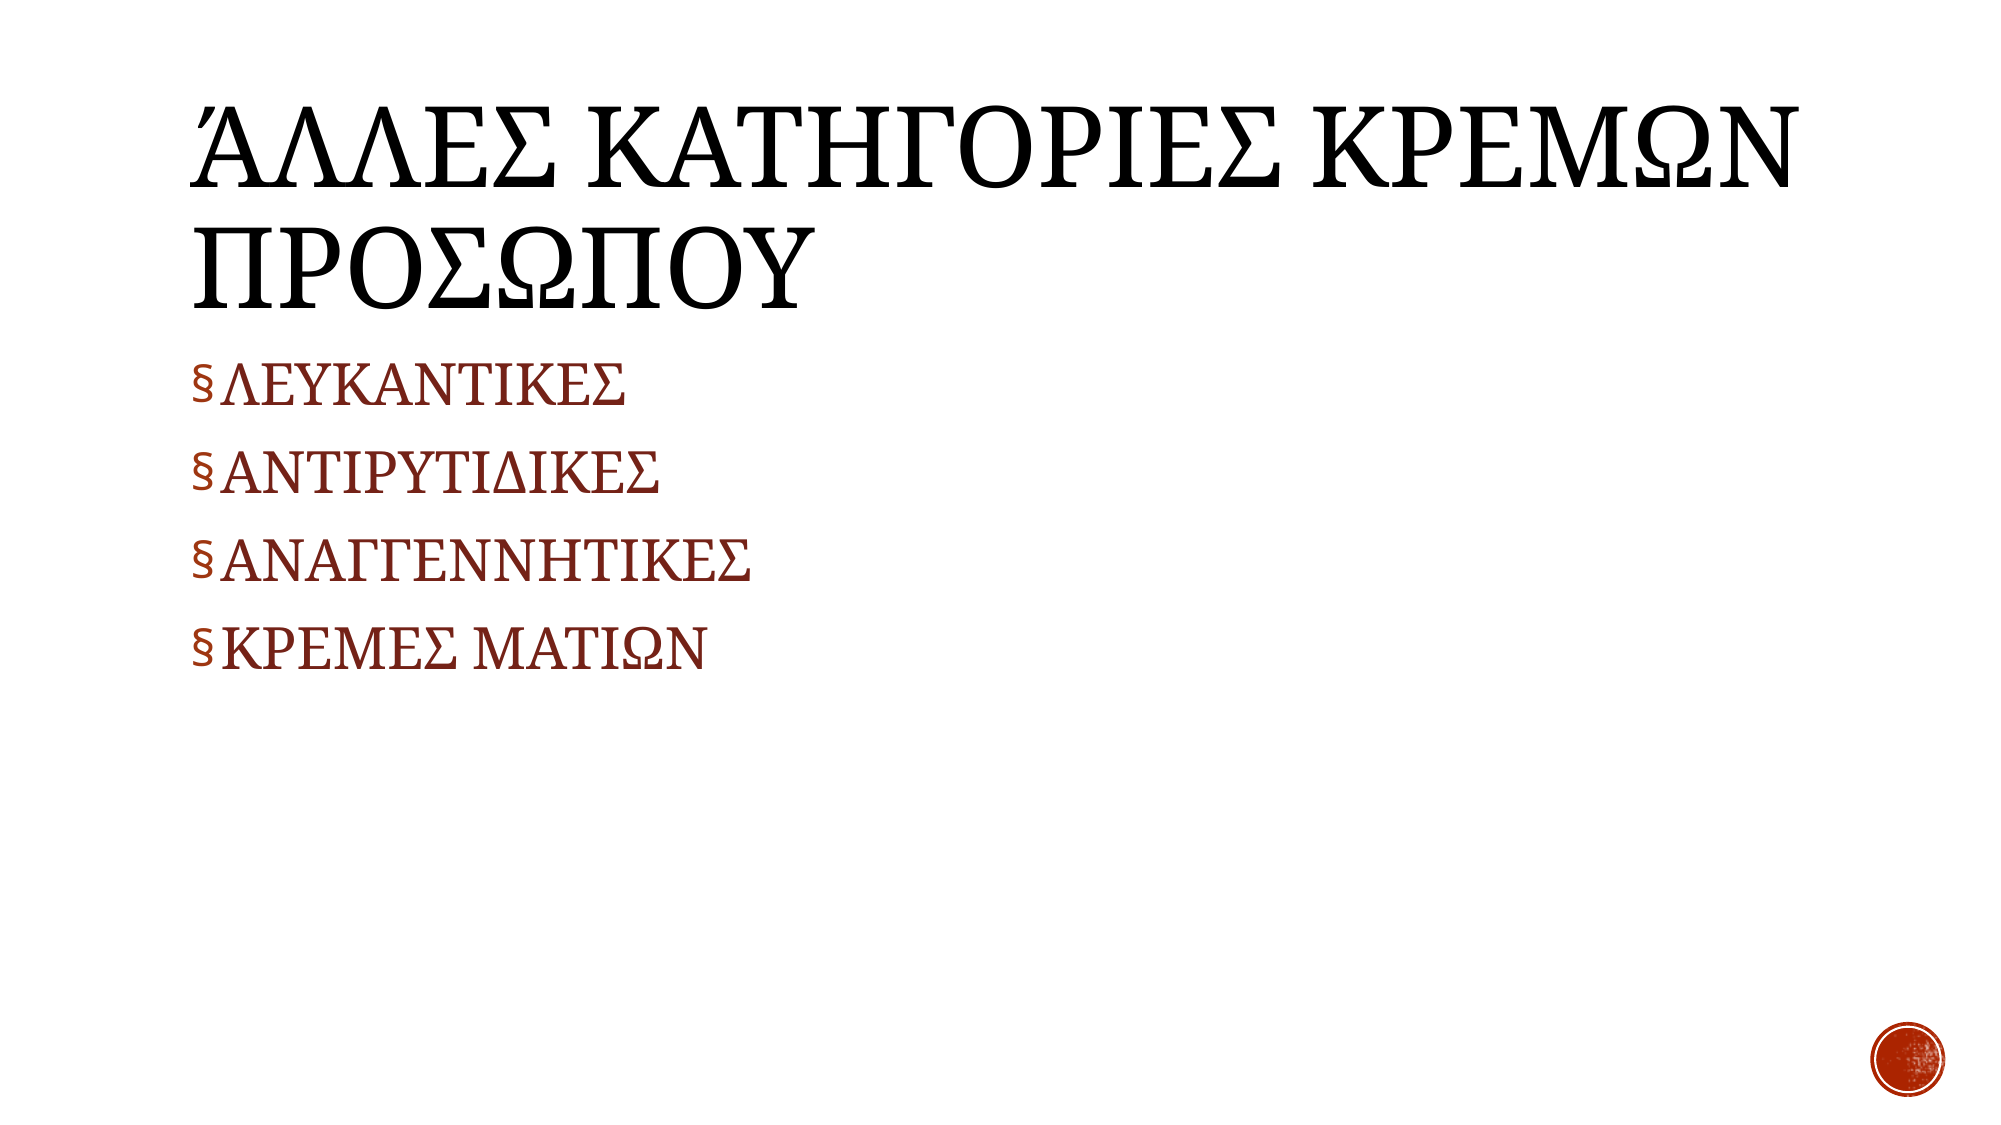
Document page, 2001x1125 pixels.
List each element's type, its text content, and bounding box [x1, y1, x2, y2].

list ΛΕΥΚΑΝΤΙΚΕΣ ΑΝΤΙΡΥΤΙΔΙΚΕΣ ΑΝΑΓΓΕΝΝΗΤΙΚΕΣ ΚΡΕΜΕΣ ΜΑΤΙΩΝ [175, 348, 1001, 751]
title ΆΛΛΕΣ ΚΑΤΗΓΟΡΙΕΣ ΚΡΕΜΩΝ ΠΡΟΣΩΠΟΥ [175, 79, 1826, 344]
